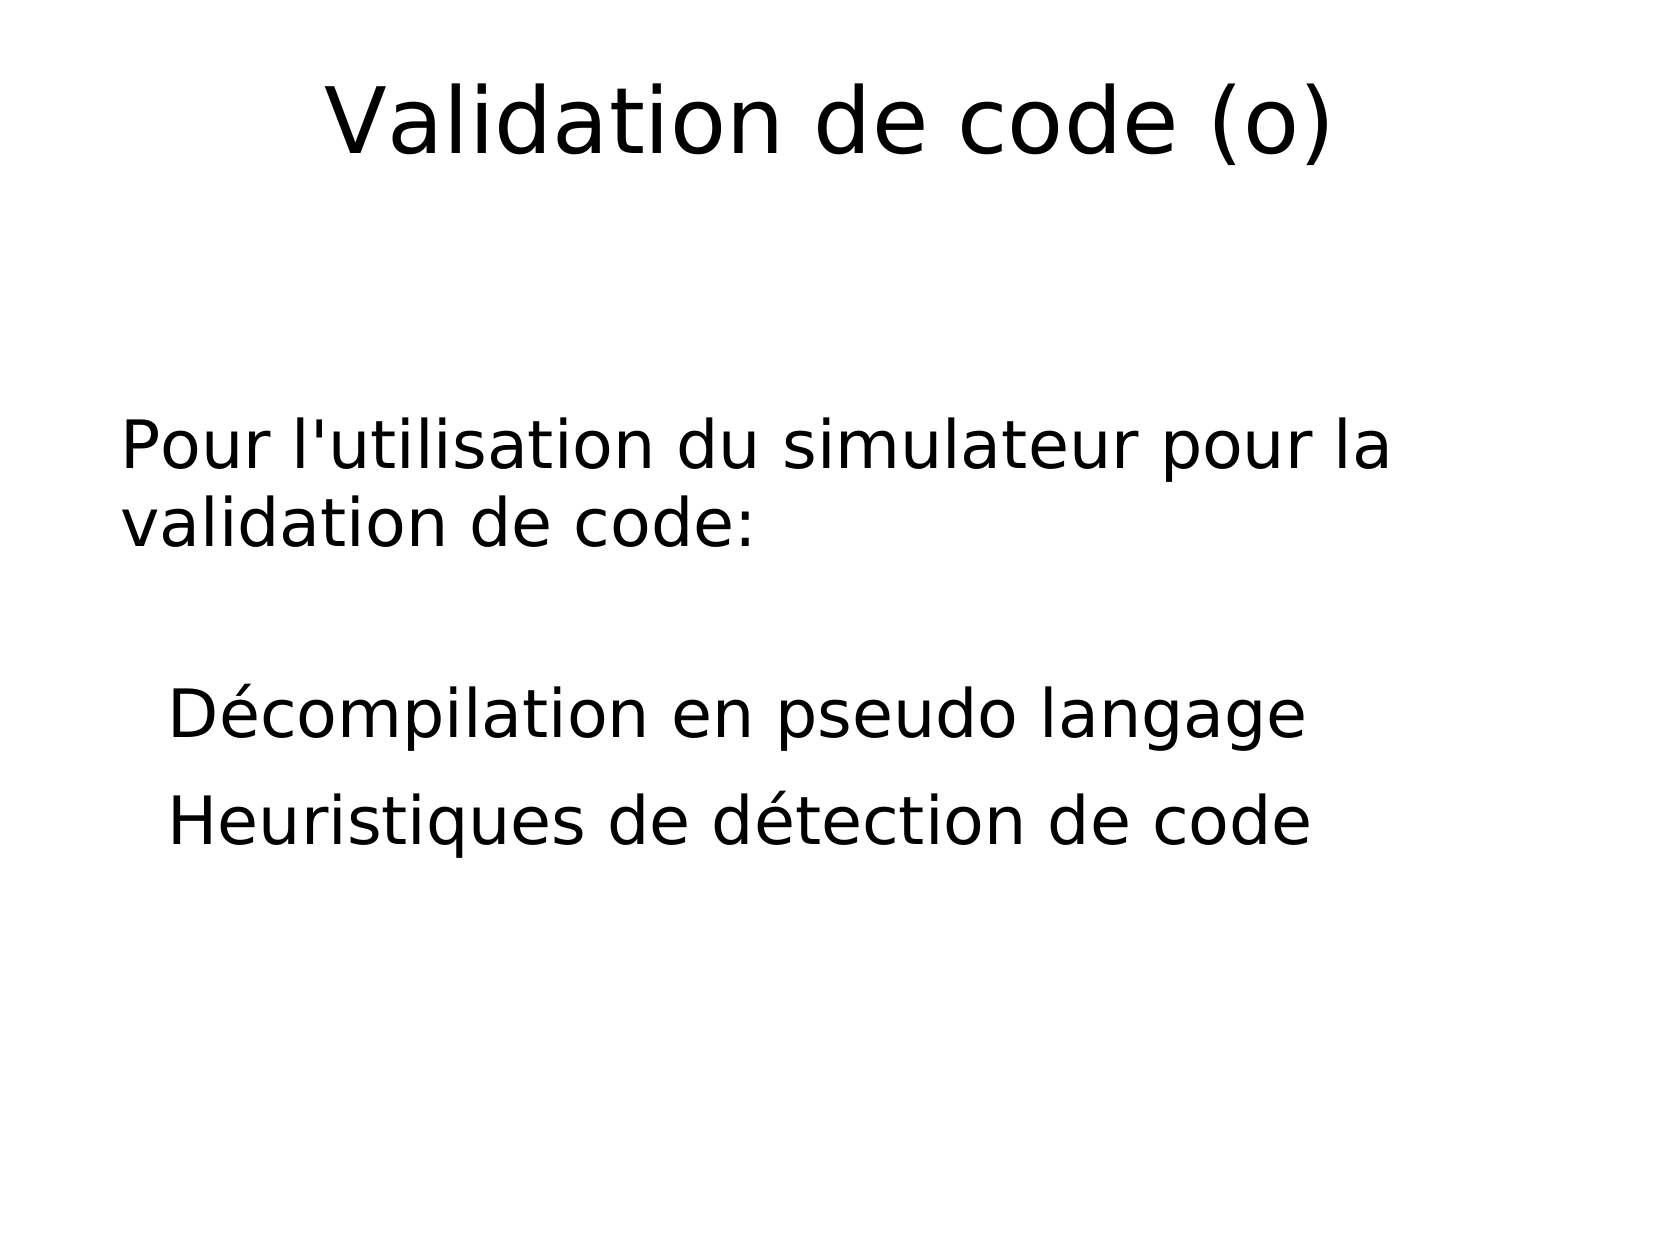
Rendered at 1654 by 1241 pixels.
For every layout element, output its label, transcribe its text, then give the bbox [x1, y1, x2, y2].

text_box Pour l'utilisation du simulateur pour la validation de code: [120, 406, 1613, 563]
list Décompilation en pseudo langage Heuristiques de détection de code [150, 675, 1463, 863]
title Validation de code (o) [86, 17, 1576, 226]
